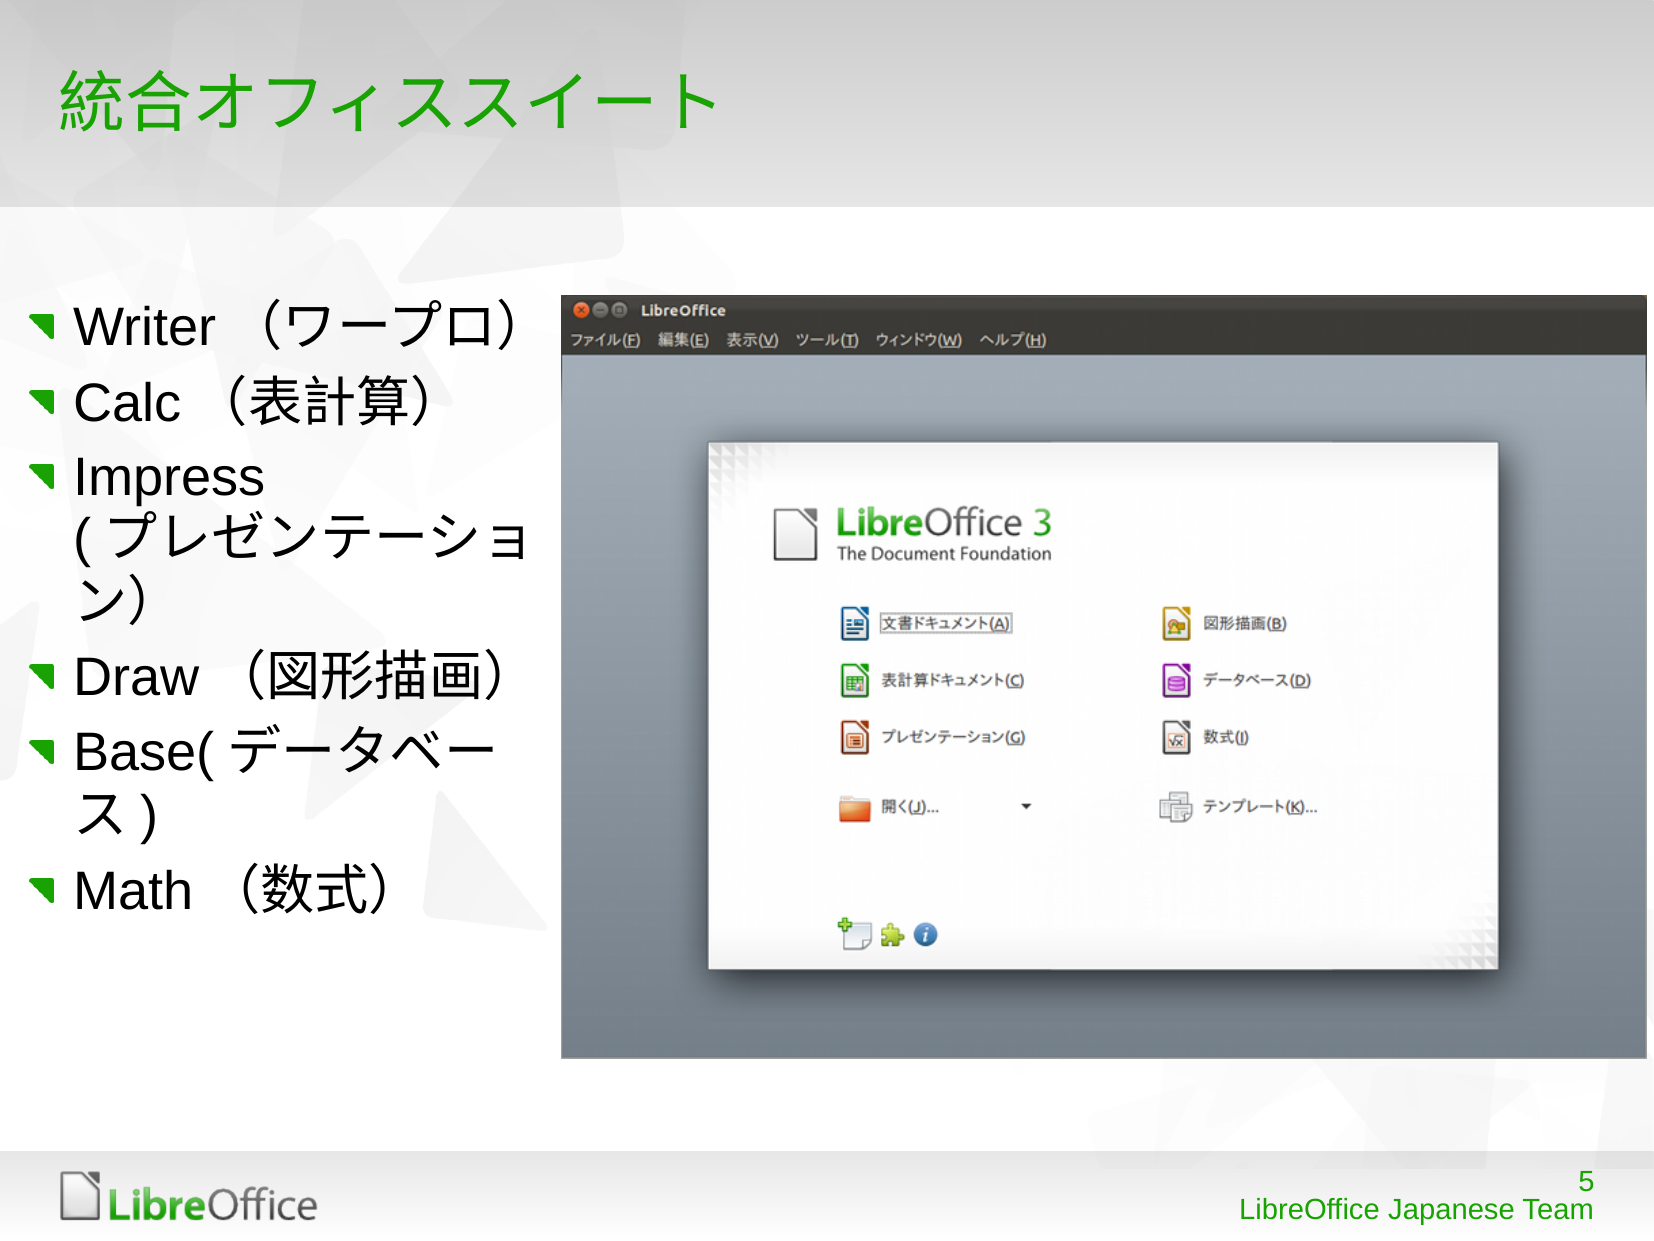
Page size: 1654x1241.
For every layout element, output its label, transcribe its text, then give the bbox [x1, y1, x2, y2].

picture [0, 0, 1654, 1169]
list Writer（ワープロ） Calc（表計算） Impress (プレゼンテーション） Draw（図形描画） Base(データベース) Math（数式） [29, 295, 562, 1063]
title 統合オフィススイート [59, 29, 1595, 178]
picture [41, 1152, 337, 1240]
